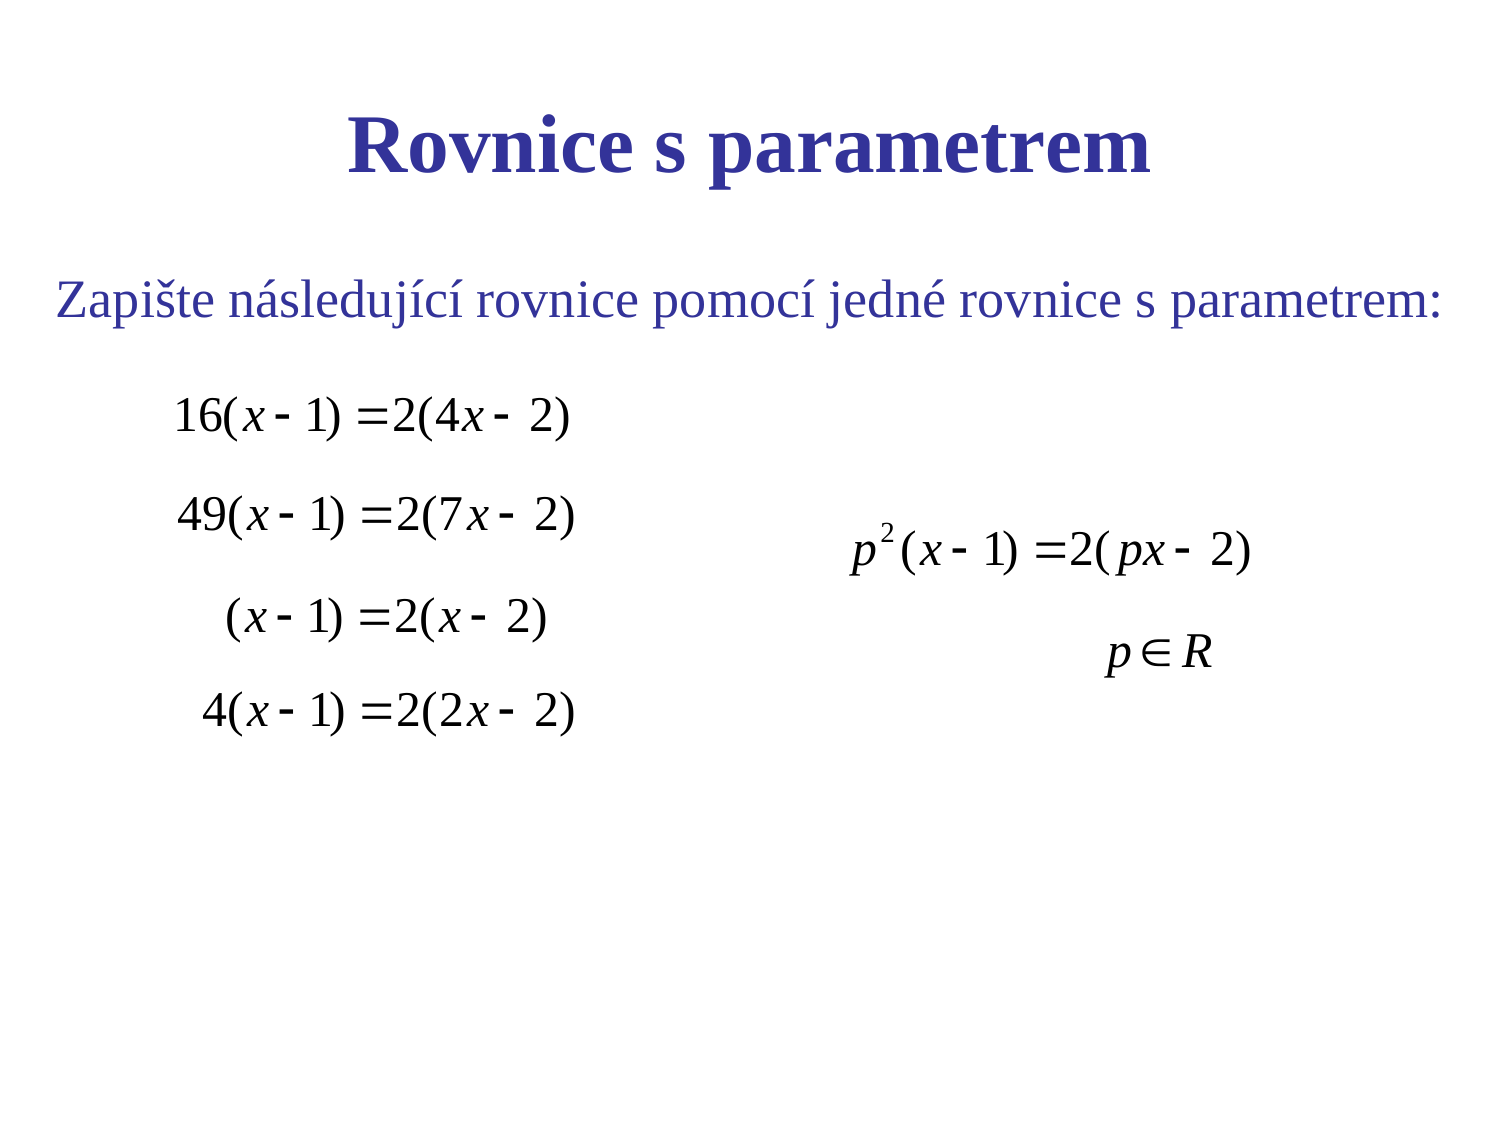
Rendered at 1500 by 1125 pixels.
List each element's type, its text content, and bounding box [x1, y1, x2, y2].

text_box Rovnice s parametrem [75, 45, 1426, 233]
chart [194, 680, 585, 748]
chart [1093, 621, 1223, 689]
chart [169, 484, 585, 551]
chart [218, 586, 559, 653]
text_box Zapište následující rovnice pomocí jedné rovnice s parametrem: [41, 255, 1500, 336]
chart [171, 385, 582, 453]
chart [838, 511, 1261, 587]
